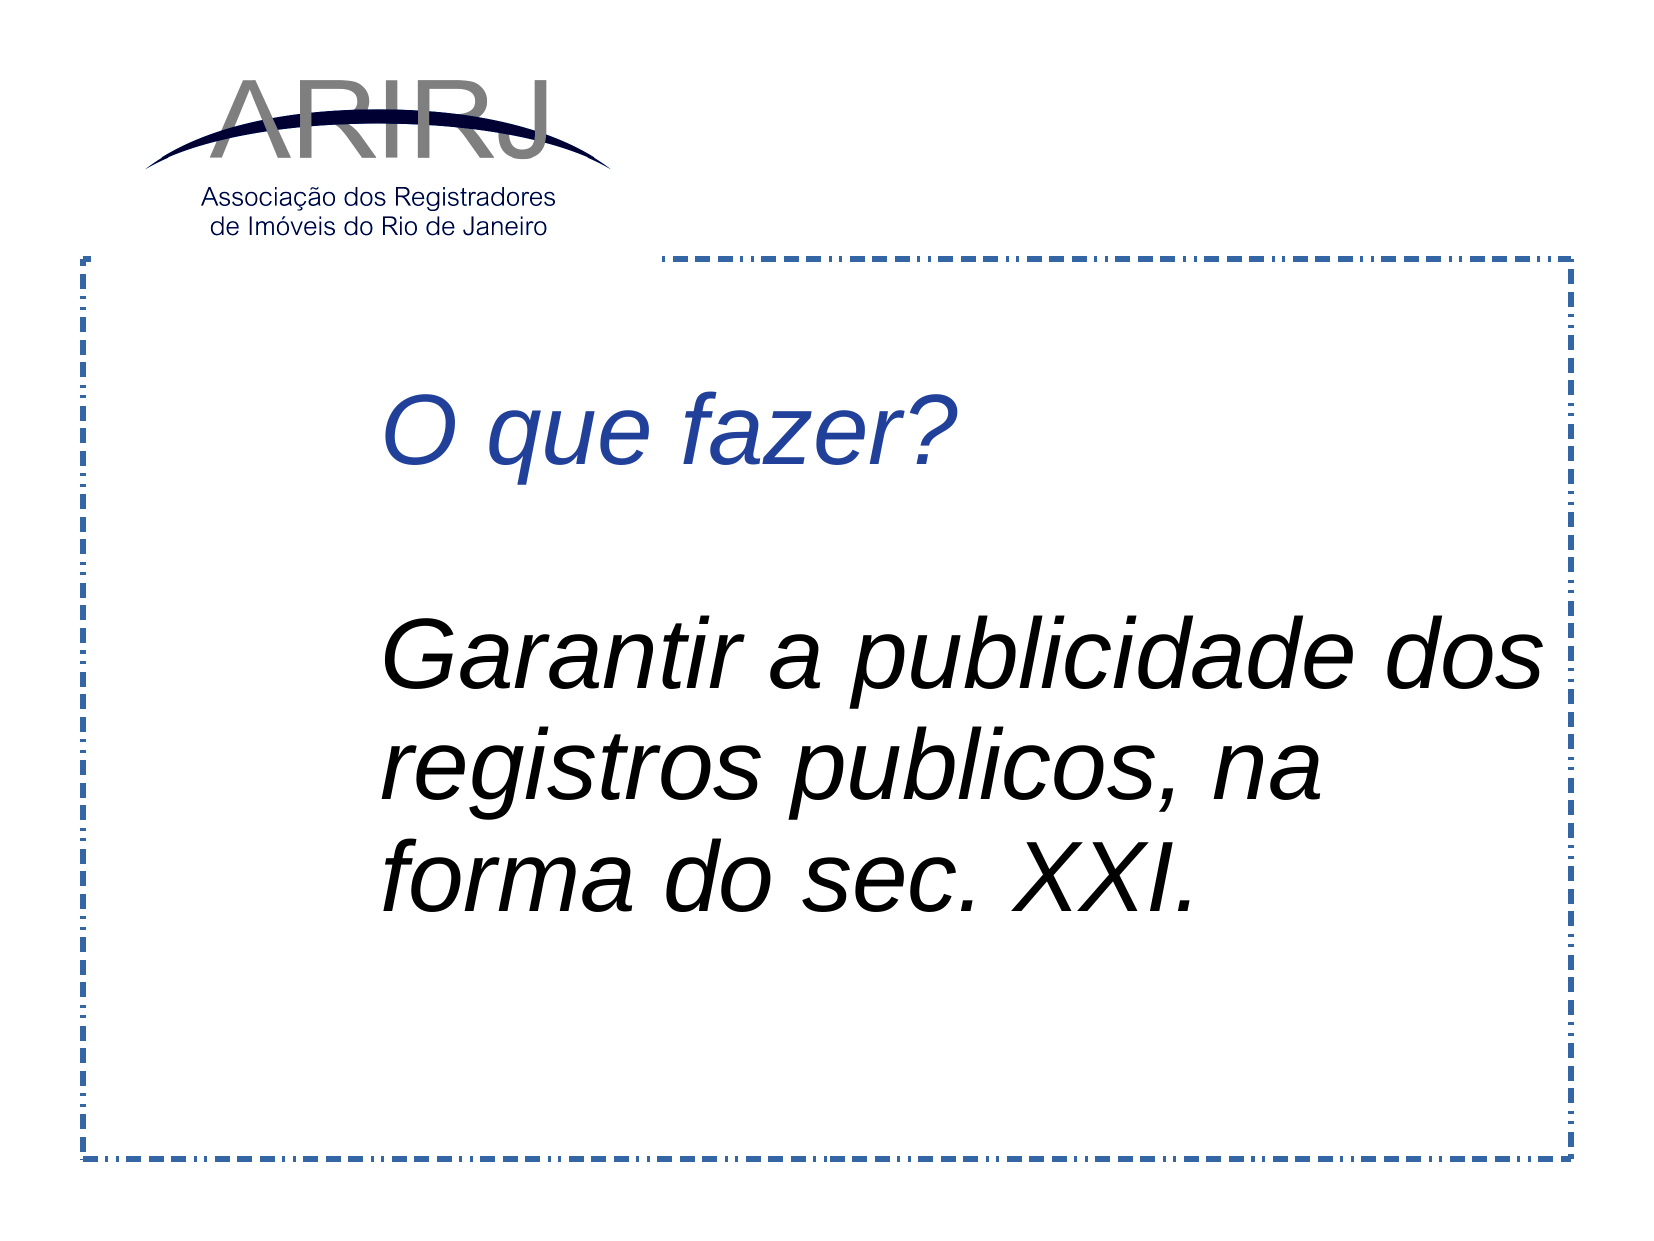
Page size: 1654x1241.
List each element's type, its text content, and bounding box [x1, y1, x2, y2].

picture [94, 23, 662, 284]
subtitle O que fazer? Garantir a publicidade dos registros publicos, na forma do sec. XXI. [82, 259, 1571, 1160]
